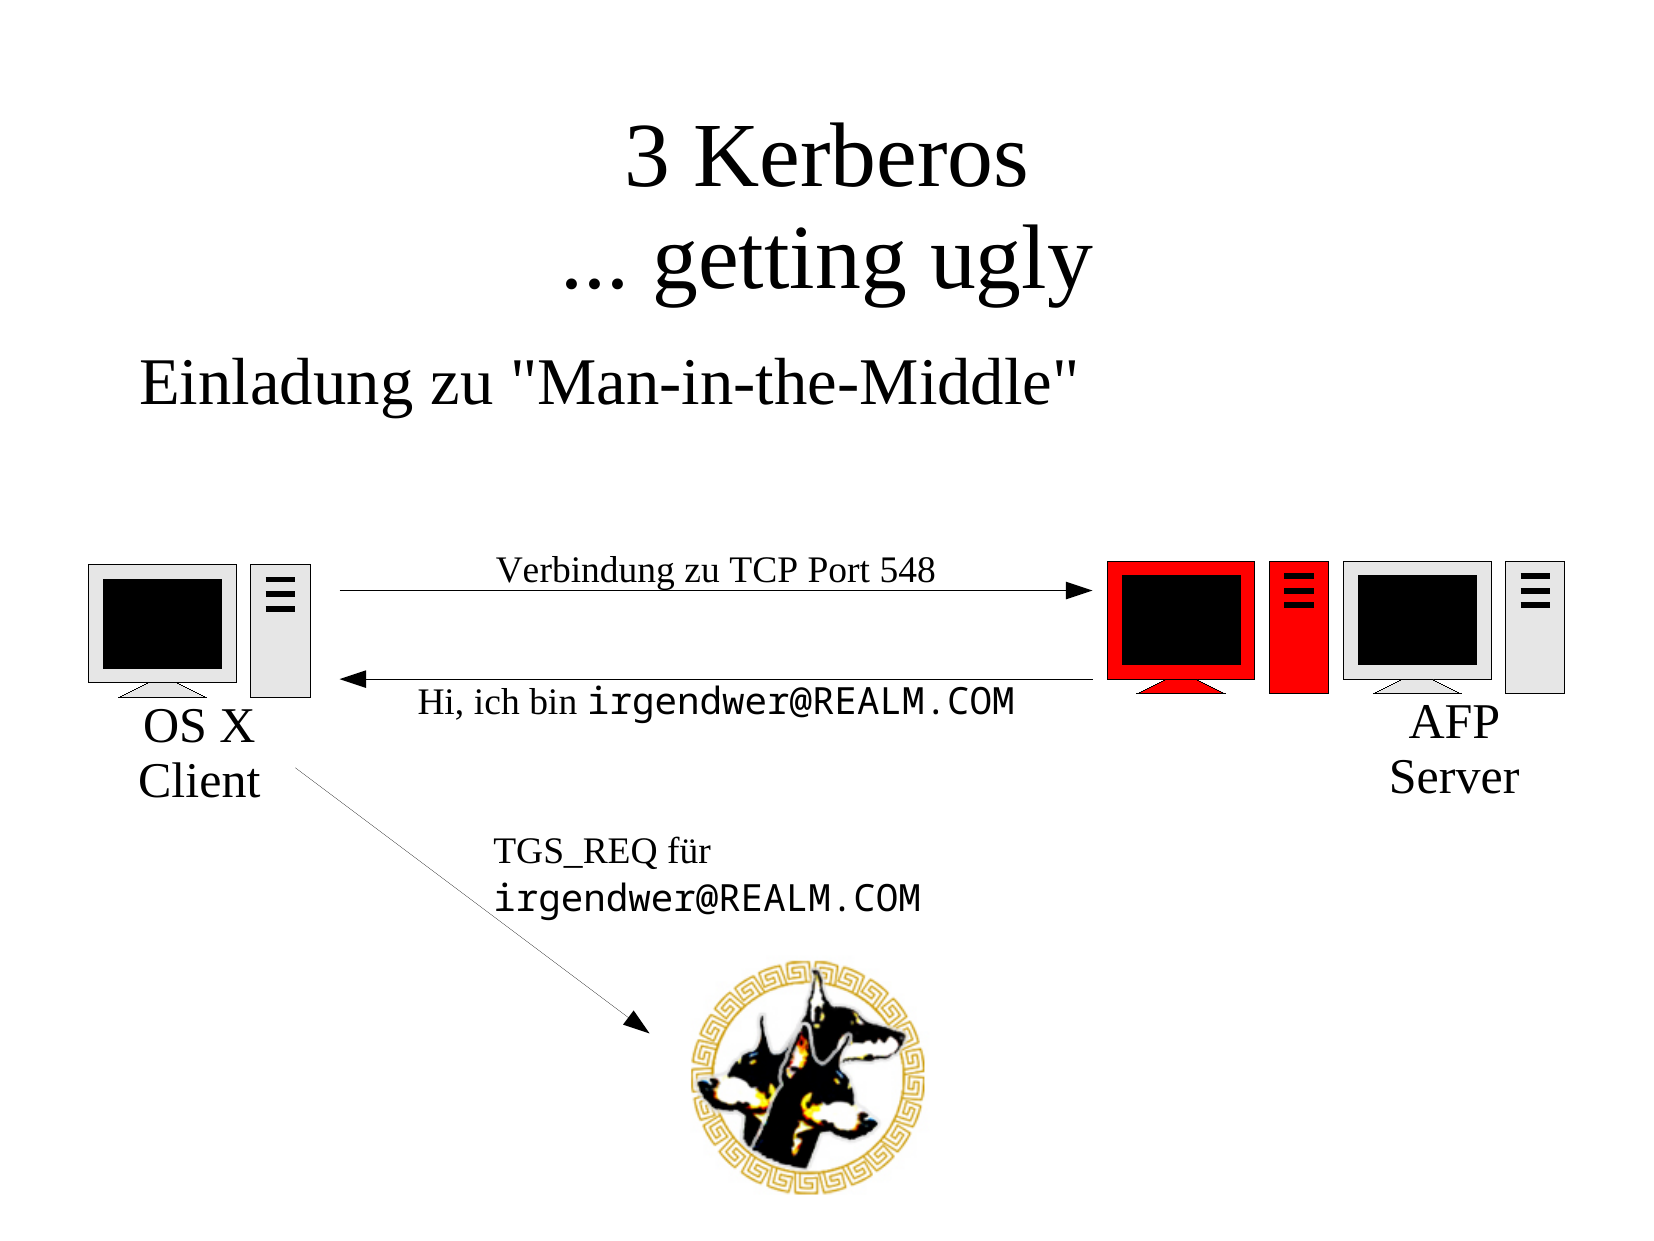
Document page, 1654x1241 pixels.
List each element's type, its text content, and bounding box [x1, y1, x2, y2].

text_box [1343, 561, 1492, 693]
text_box [88, 564, 237, 697]
text_box [1269, 561, 1329, 694]
text_box [250, 564, 311, 697]
text_box TGS_REQ für irgendwer@REALM.COM [493, 830, 917, 916]
text_box OS X Client [88, 697, 311, 809]
text_box AFP Server [1343, 693, 1565, 805]
picture [679, 944, 945, 1223]
text_box [1107, 561, 1255, 694]
text_box [1505, 561, 1565, 693]
title 3 Kerberos ... getting ugly [121, 102, 1534, 311]
list Einladung zu "Man-in-the-Middle" [121, 344, 1534, 1127]
